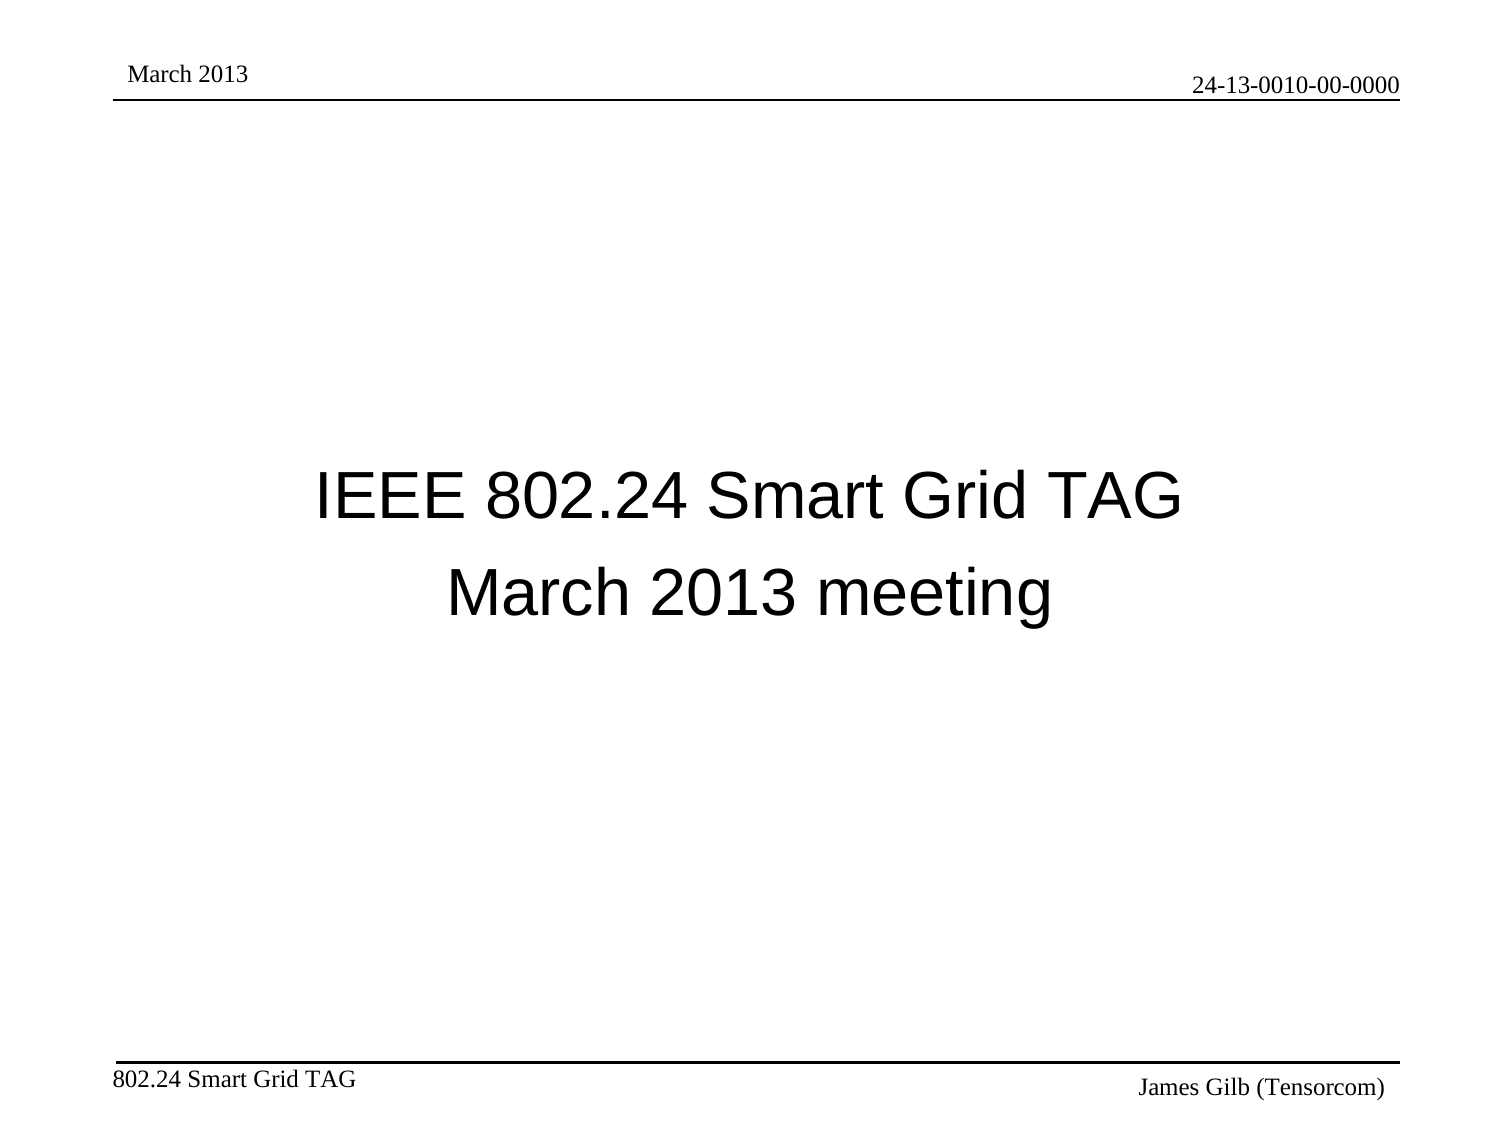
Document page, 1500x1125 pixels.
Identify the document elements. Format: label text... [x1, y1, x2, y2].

subtitle IEEE 802.24 Smart Grid TAG March 2013 meeting [112, 112, 1388, 968]
